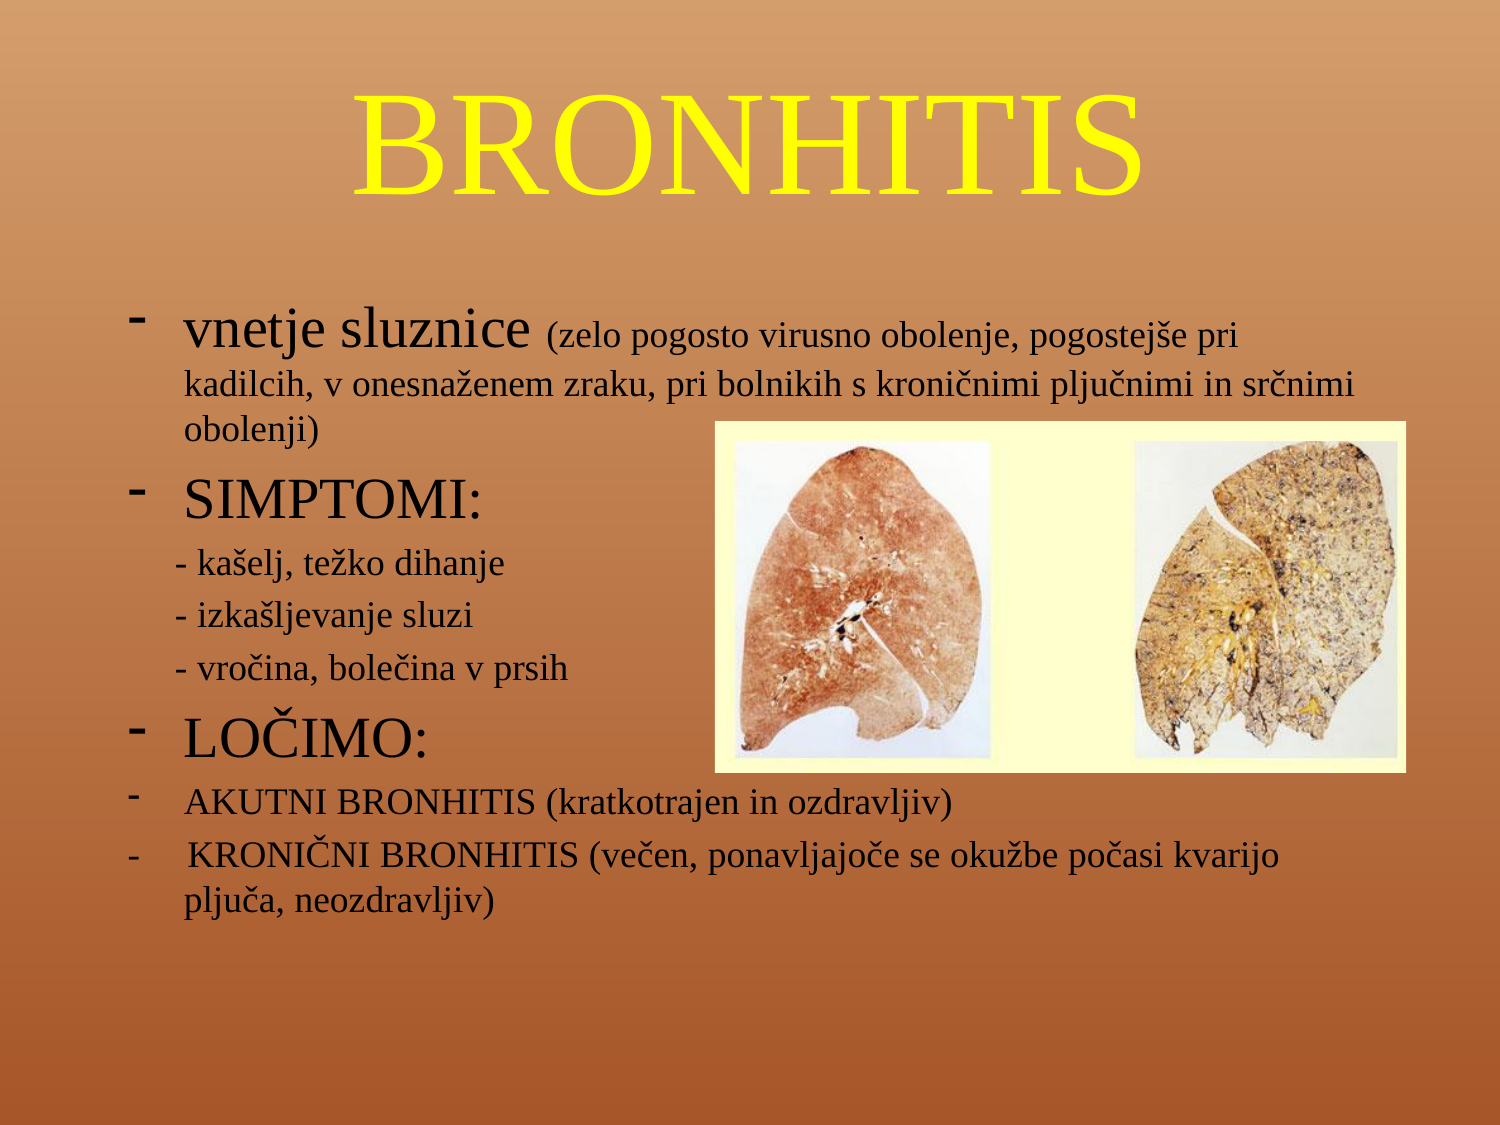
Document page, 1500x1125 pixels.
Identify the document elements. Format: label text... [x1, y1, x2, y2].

picture [714, 421, 1407, 773]
list vnetje sluznice (zelo pogosto virusno obolenje, pogostejše pri kadilcih, v onesnaženem zraku, pri bolnikih s kroničnimi pljučnimi in srčnimi obolenji) SIMPTOMI: - kašelj, težko dihanje - izkašljevanje sluzi - vročina, bolečina v prsih LOČIMO: AKUTNI BRONHITIS (kratkotrajen in ozdravljiv) - KRONIČNI BRONHITIS (večen, ponavljajoče se okužbe počasi kvarijo pljuča, neozdravljiv) [112, 281, 1388, 1125]
title BRONHITIS [0, 23, 1500, 247]
